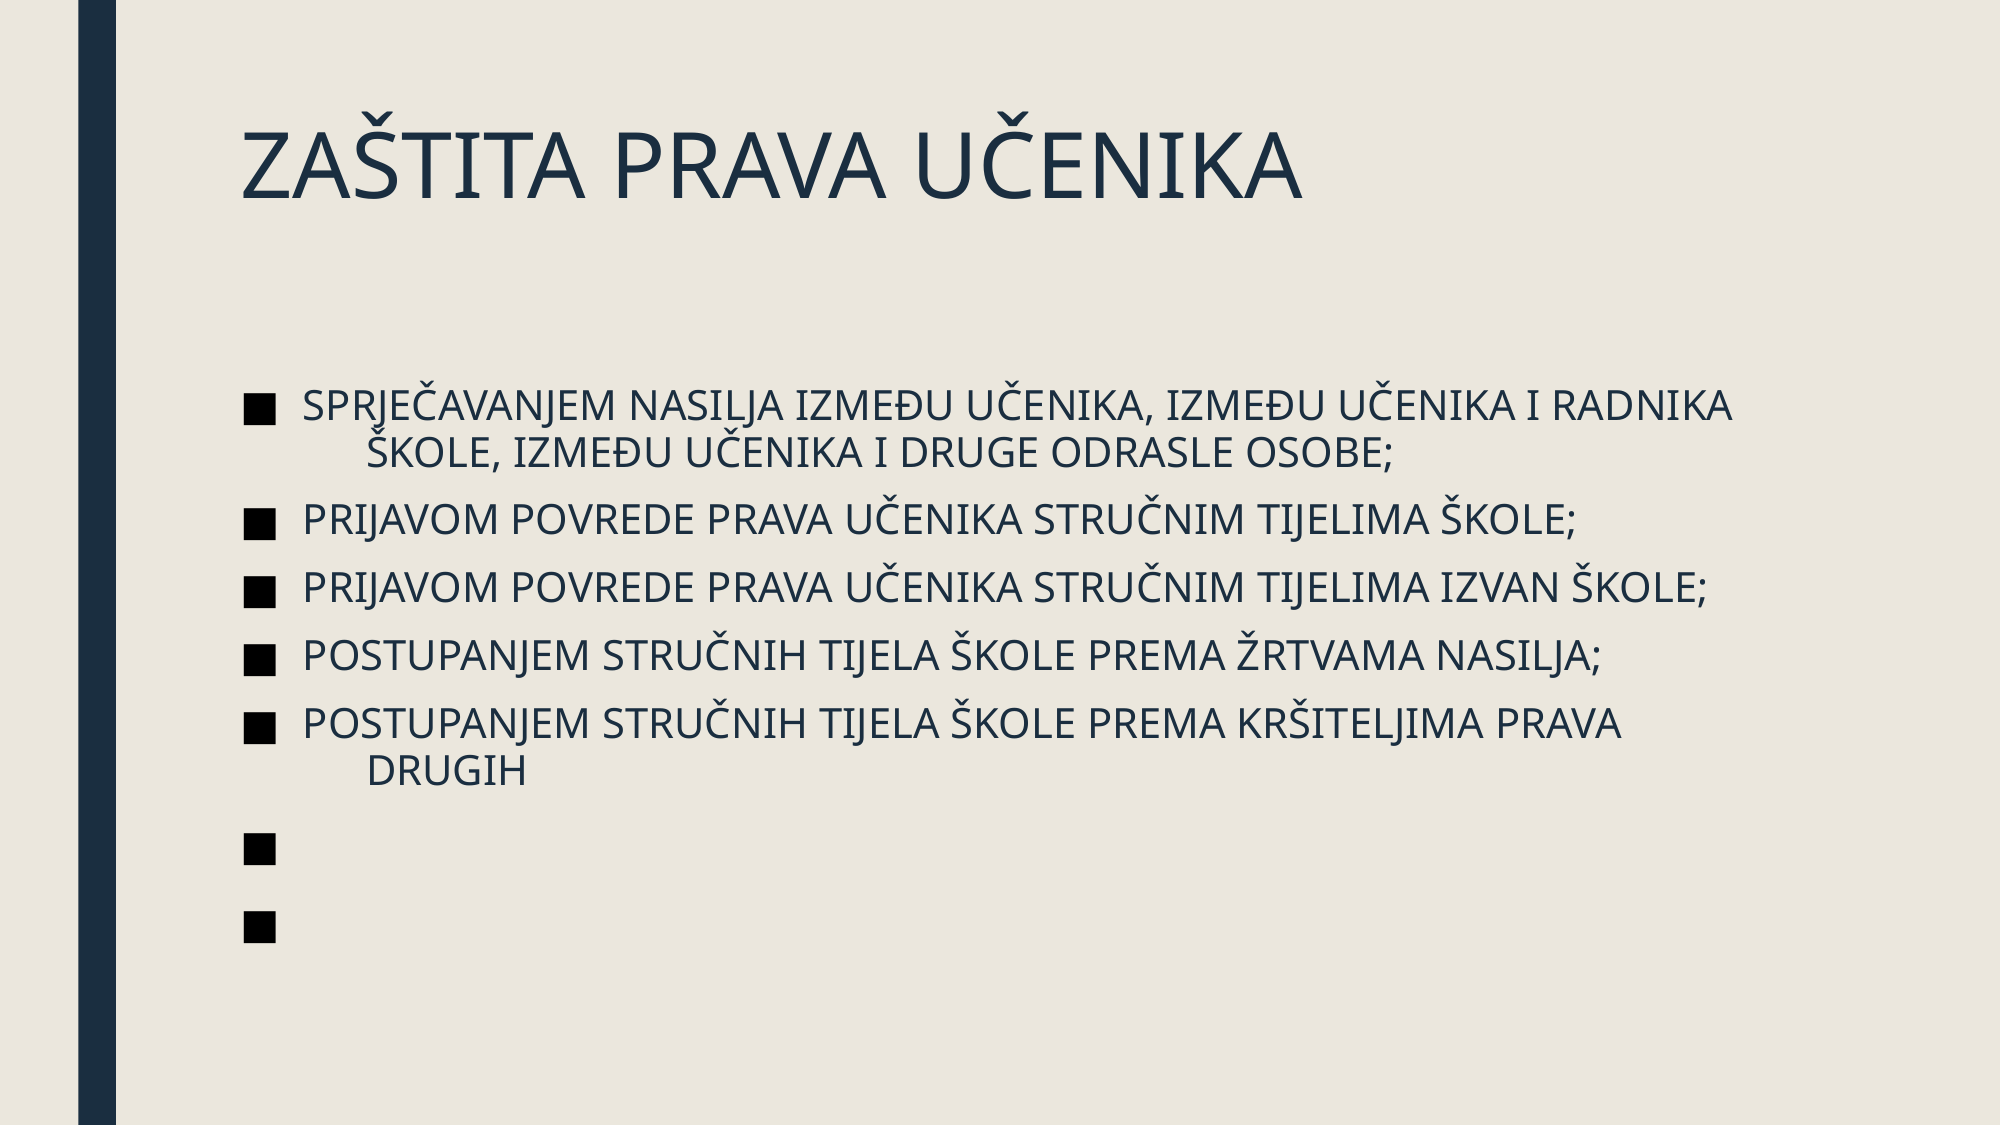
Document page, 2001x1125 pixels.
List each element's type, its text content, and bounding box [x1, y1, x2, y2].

title ZAŠTITA PRAVA UČENIKA [225, 112, 1801, 357]
list SPRJEČAVANJEM NASILJA IZMEĐU UČENIKA, IZMEĐU UČENIKA I RADNIKA ŠKOLE, IZMEĐU UČENIKA I DRUGE ODRASLE OSOBE; PRIJAVOM POVREDE PRAVA UČENIKA STRUČNIM TIJELIMA ŠKOLE; PRIJAVOM POVREDE PRAVA UČENIKA STRUČNIM TIJELIMA IZVAN ŠKOLE; POSTUPANJEM STRUČNIH TIJELA ŠKOLE PREMA ŽRTVAMA NASILJA; POSTUPANJEM STRUČNIH TIJELA ŠKOLE PREMA KRŠITELJIMA PRAVA DRUGIH [225, 375, 1801, 963]
